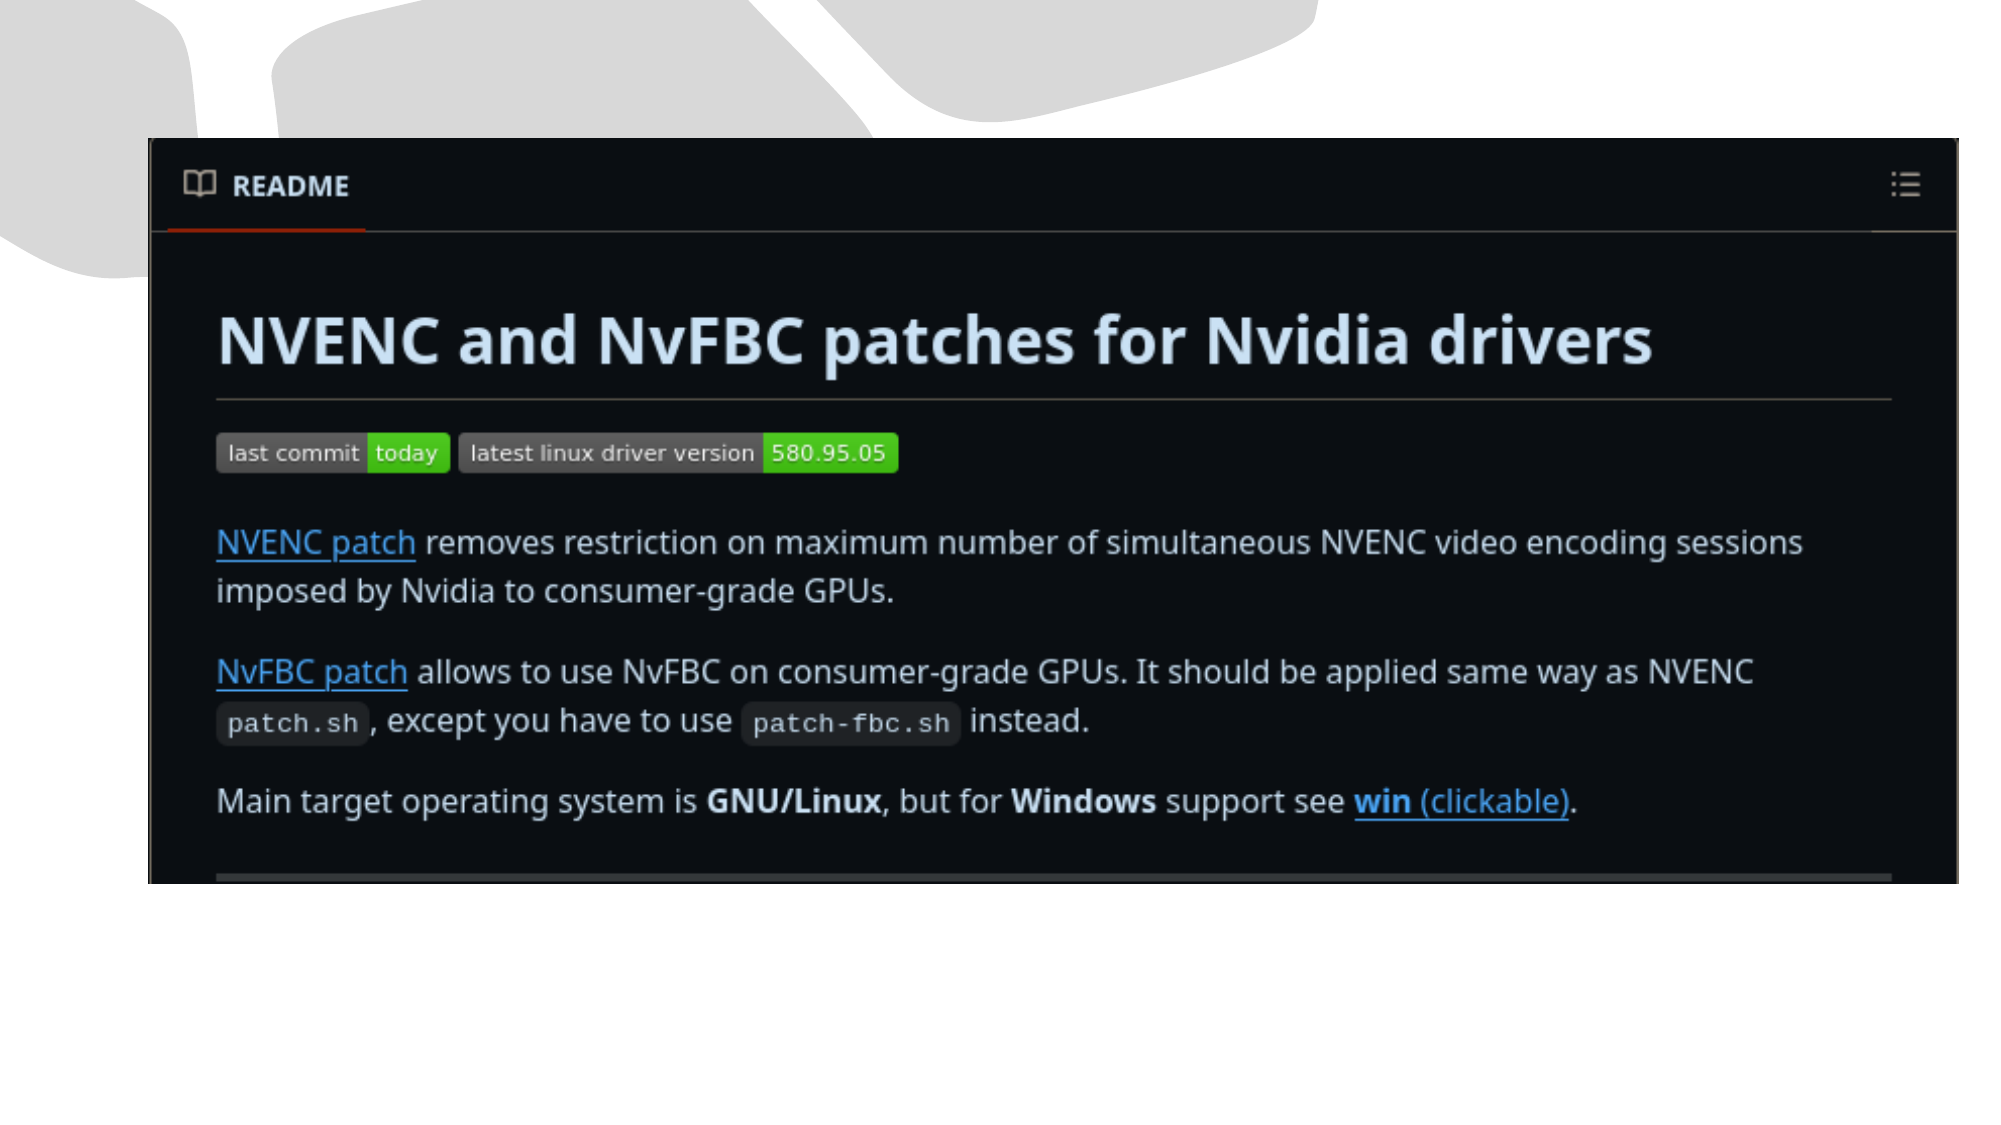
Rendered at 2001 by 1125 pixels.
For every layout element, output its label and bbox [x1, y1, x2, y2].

picture [148, 138, 1959, 884]
